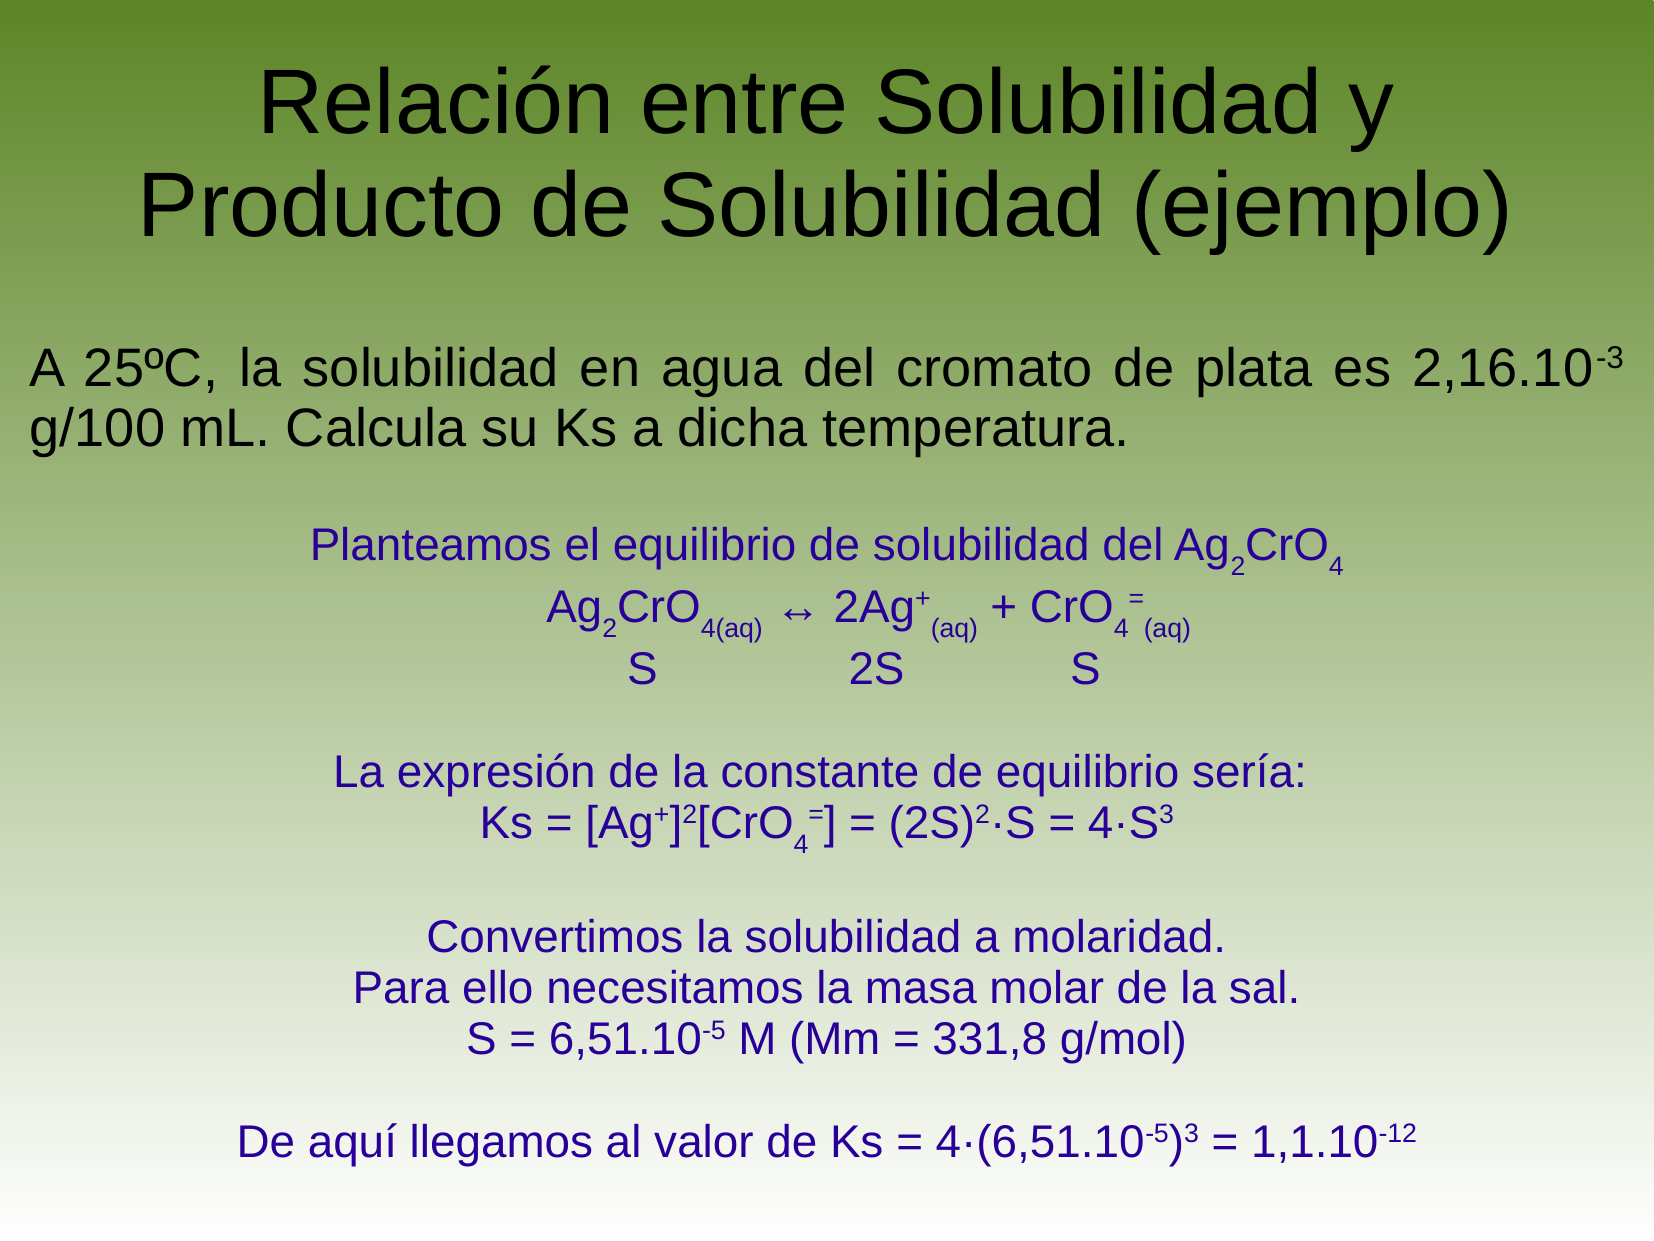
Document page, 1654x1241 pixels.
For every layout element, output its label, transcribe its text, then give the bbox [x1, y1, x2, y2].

title Relación entre Solubilidad y Producto de Solubilidad (ejemplo) [82, 49, 1571, 257]
subtitle A 25ºC, la solubilidad en agua del cromato de plata es 2,16.10-3 g/100 mL. Calcula su Ks a dicha temperatura. Planteamos el equilibrio de solubilidad del Ag2CrO4 Ag2CrO4(aq) ↔ 2Ag+(aq) + CrO4=(aq) S 2S S La expresión de la constante de equilibrio sería: Ks = [Ag+]2[CrO4=] = (2S)2·S = 4·S3 Convertimos la solubilidad a molaridad. Para ello necesitamos la masa molar de la sal. S = 6,51.10-5 M (Mm = 331,8 g/mol) De aquí llegamos al valor de Ks = 4·(6,51.10-5)3 = 1,1.10-12 [29, 338, 1625, 1166]
